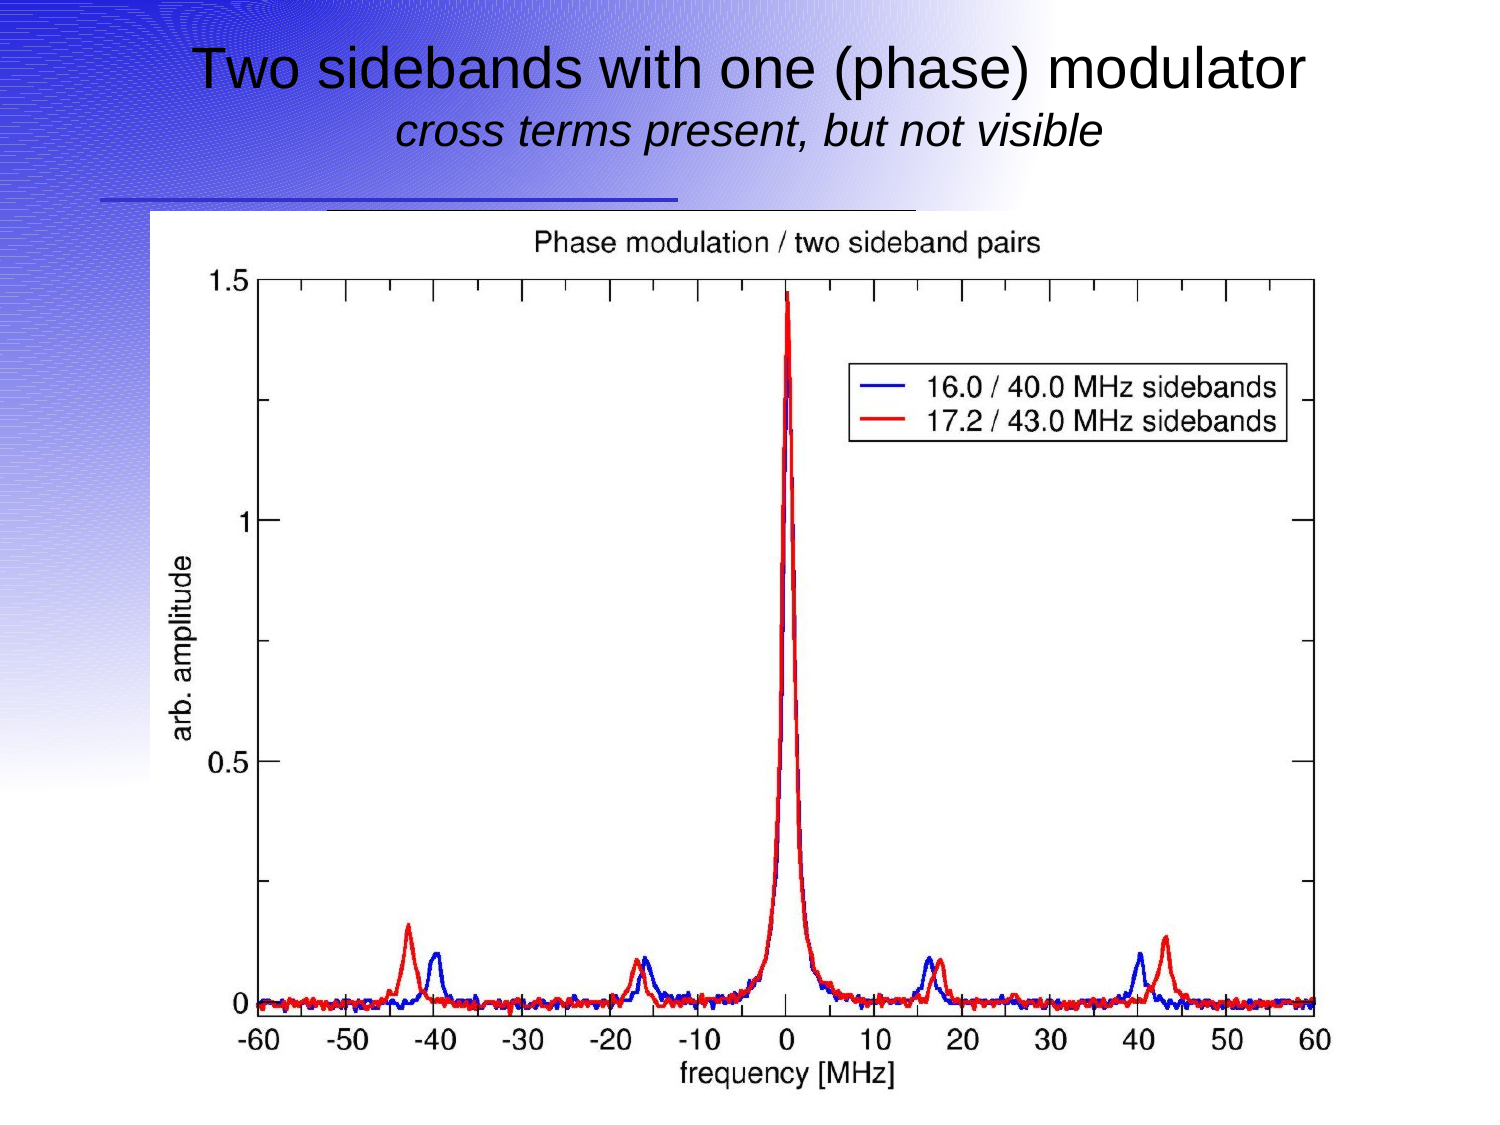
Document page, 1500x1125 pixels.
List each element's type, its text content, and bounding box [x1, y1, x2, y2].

title Two sidebands with one (phase) modulator cross terms present, but not visible [112, 24, 1388, 163]
picture [150, 211, 1351, 1101]
